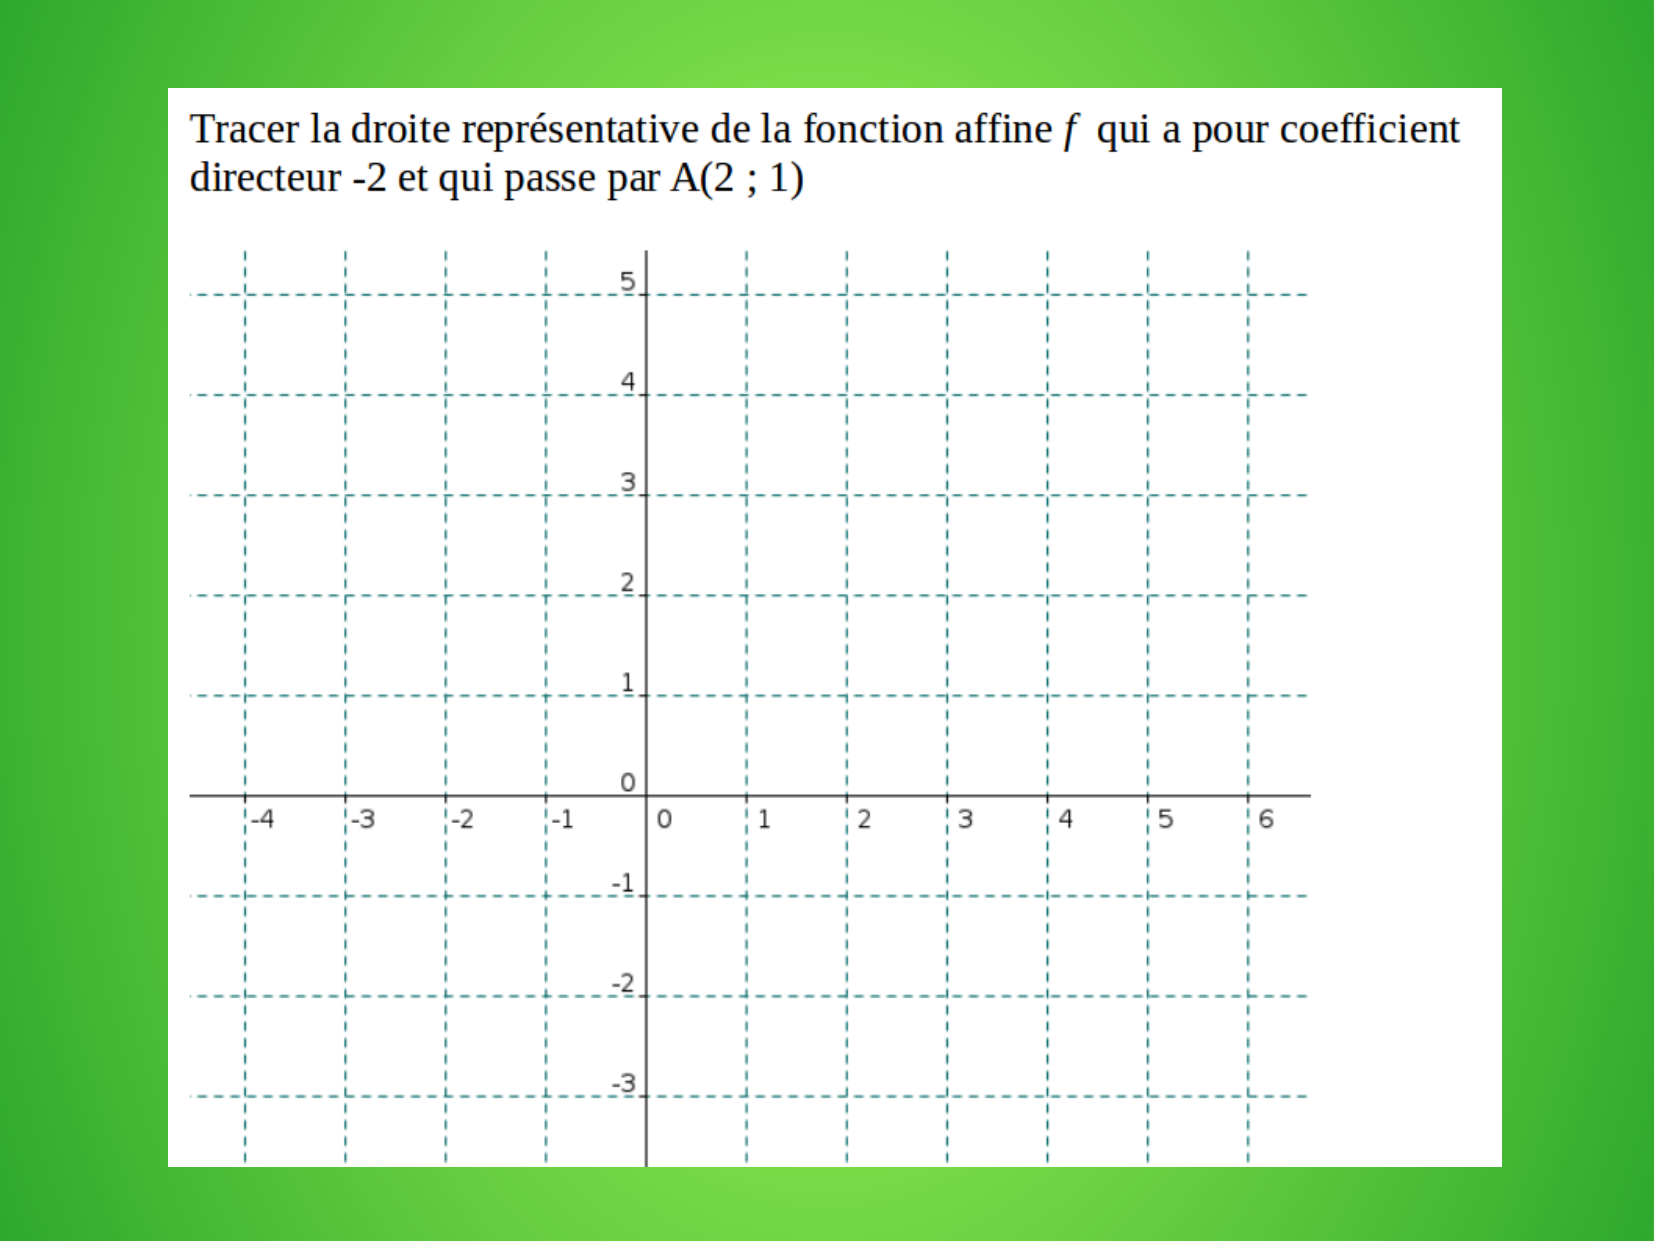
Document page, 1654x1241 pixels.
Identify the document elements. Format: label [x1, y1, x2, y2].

picture [168, 88, 1502, 1167]
